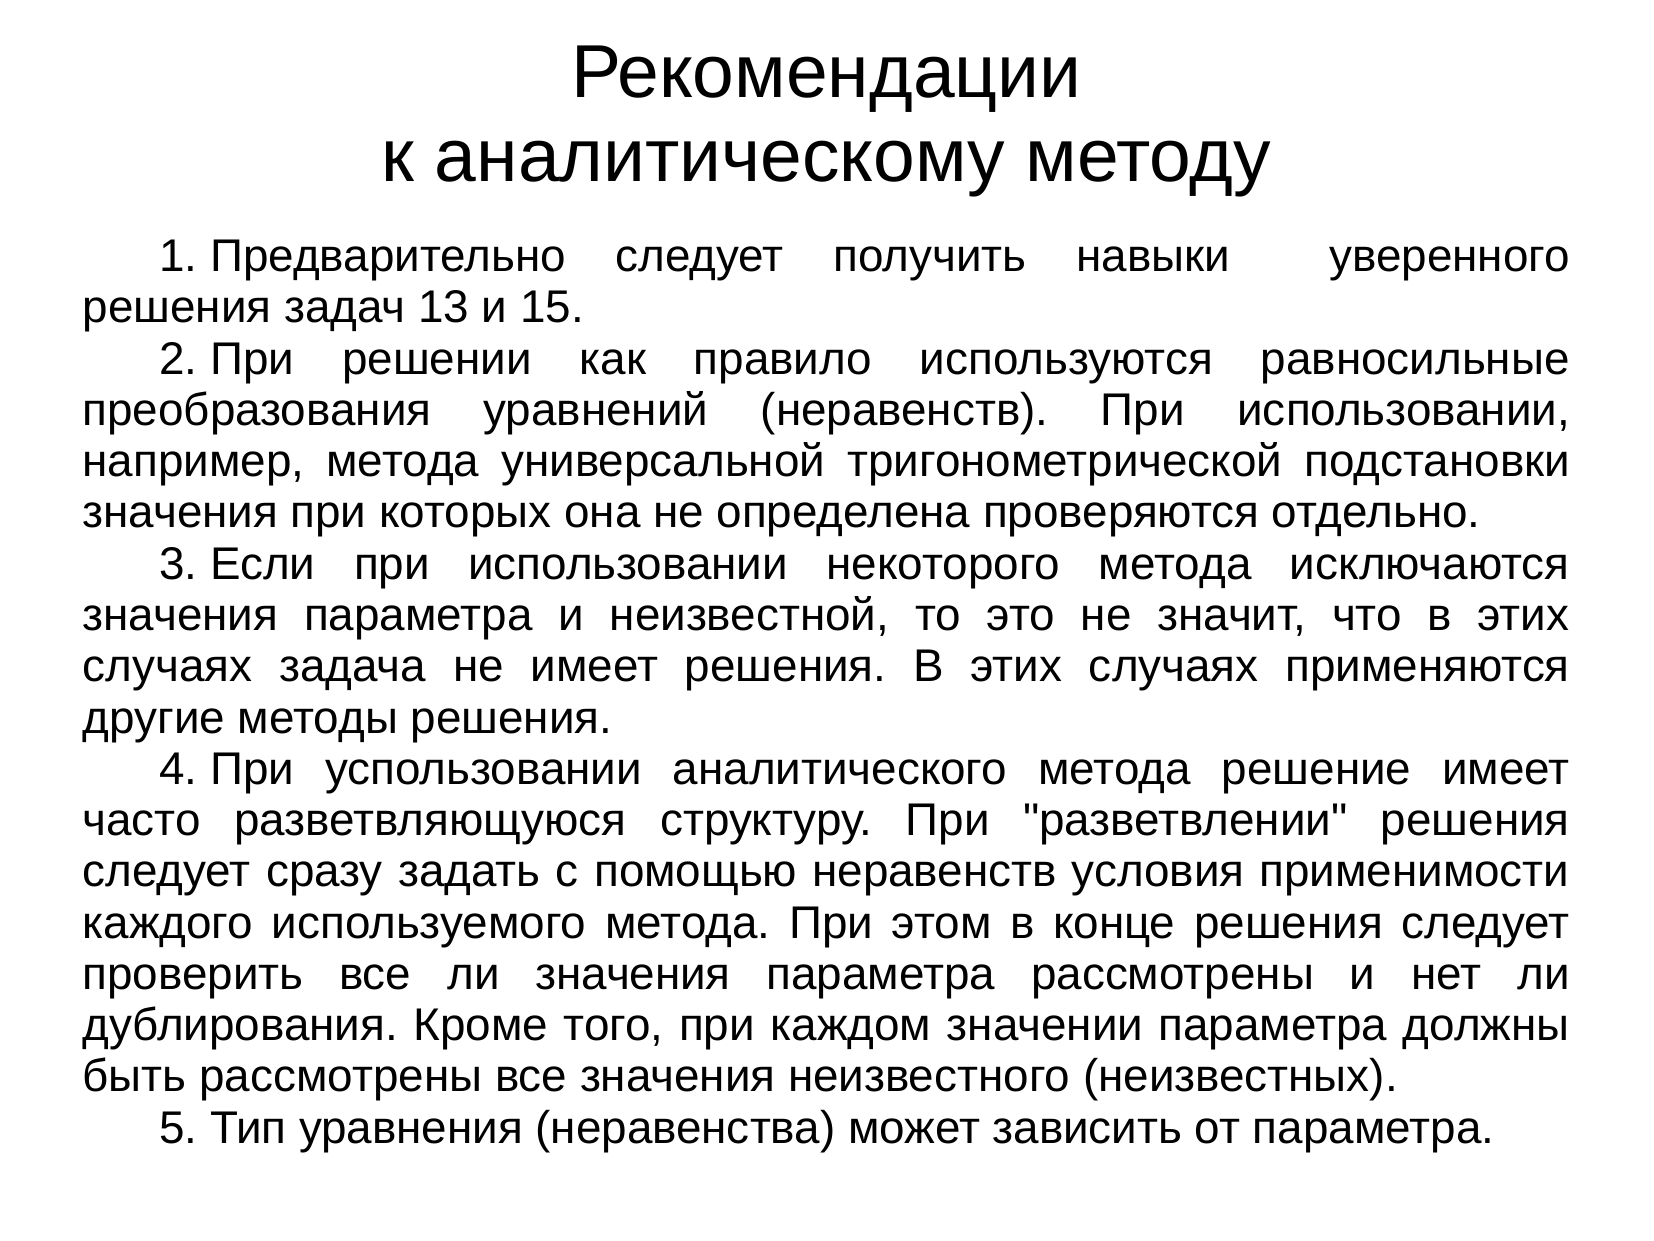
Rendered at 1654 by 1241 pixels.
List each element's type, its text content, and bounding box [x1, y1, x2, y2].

subtitle 1. Предварительно следует получить навыки уверенного решения задач 13 и 15. 2. При решении как правило используются равносильные преобразования уравнений (неравенств). При использовании, например, метода универсальной тригонометрической подстановки значения при которых она не определена проверяются отдельно. 3. Если при использовании некоторого метода исключаются значения параметра и неизвестной, то это не значит, что в этих случаях задача не имеет решения. В этих случаях применяются другие методы решения. 4. При успользовании аналитического метода решение имеет часто разветвляющуюся структуру. При "разветвлении" решения следует сразу задать с помощью неравенств условия применимости каждого используемого метода. При этом в конце решения следует проверить все ли значения параметра рассмотрены и нет ли дублирования. Кроме того, при каждом значении параметра должны быть рассмотрены все значения неизвестного (неизвестных). 5. Тип уравнения (неравенства) может зависить от параметра. [82, 206, 1571, 1241]
title Рекомендации к аналитическому методу [82, 29, 1571, 198]
